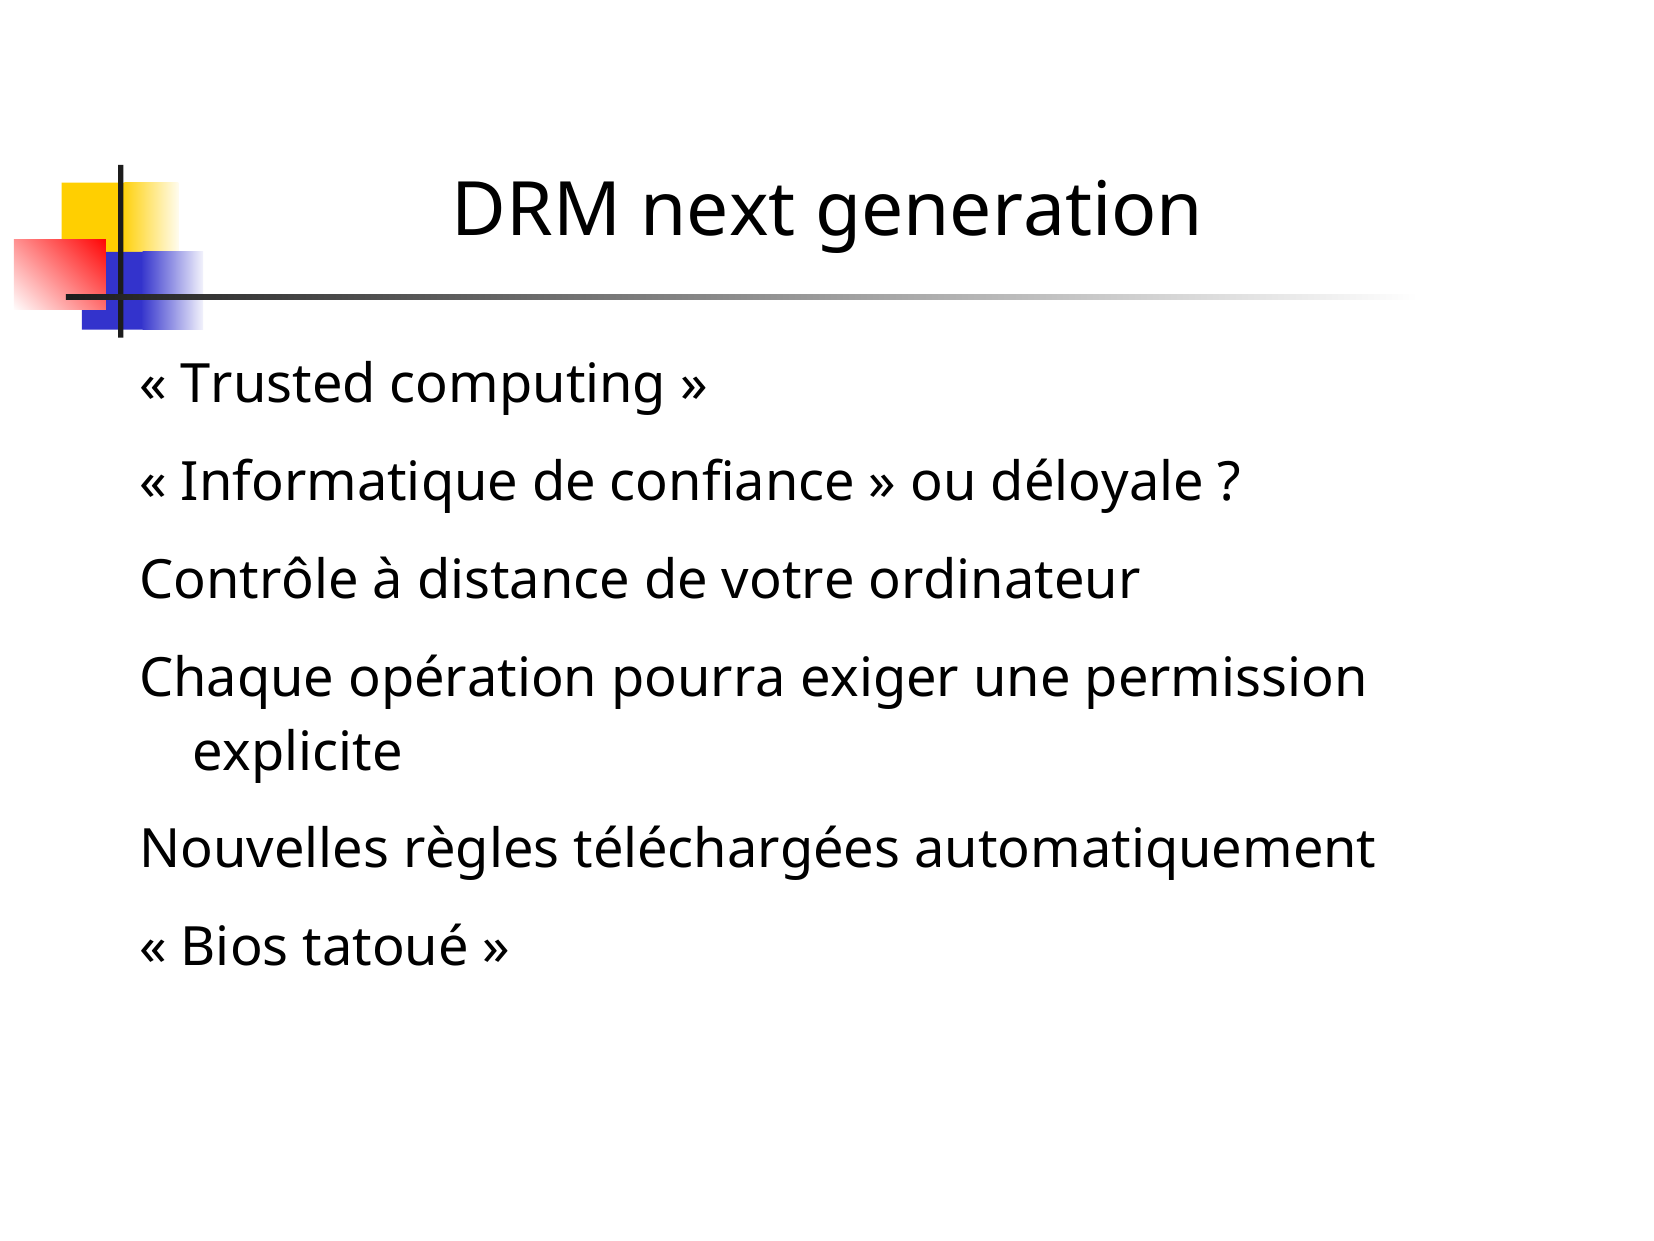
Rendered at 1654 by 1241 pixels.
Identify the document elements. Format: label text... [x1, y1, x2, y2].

title DRM next generation [121, 110, 1534, 303]
list « Trusted computing » « Informatique de confiance » ou déloyale ? Contrôle à distance de votre ordinateur Chaque opération pourra exiger une permission explicite Nouvelles règles téléchargées automatiquement « Bios tatoué » [121, 344, 1534, 1112]
